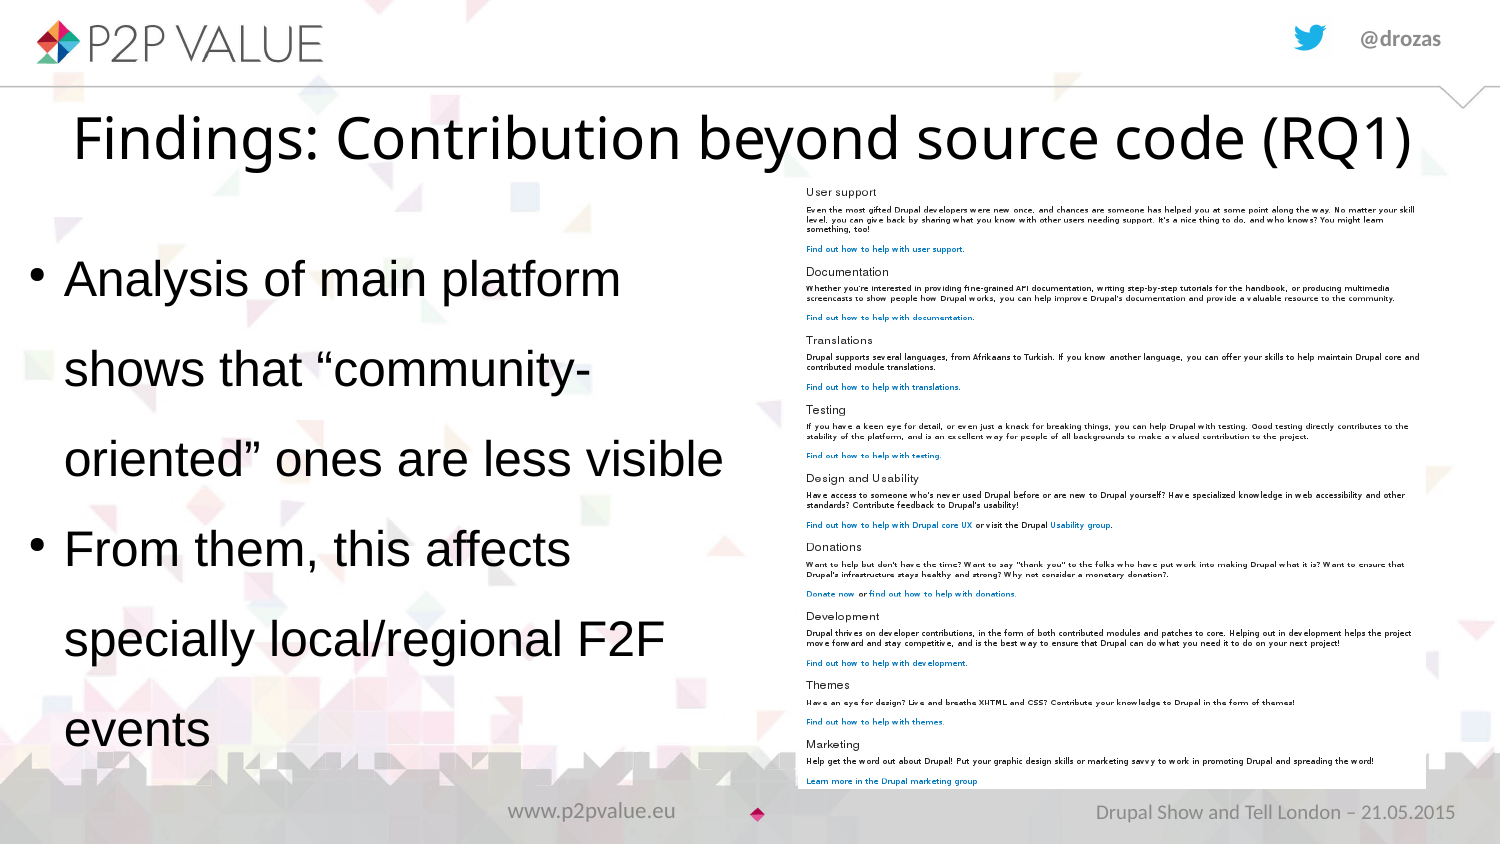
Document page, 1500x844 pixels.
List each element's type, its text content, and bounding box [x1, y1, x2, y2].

picture [0, 0, 1500, 844]
text_box Drupal Show and Tell London – 21.05.2015 [777, 788, 1470, 834]
text_box @drozas [1333, 15, 1455, 60]
text_box www.p2pvalue.eu [501, 789, 720, 829]
subtitle Analysis of main platform shows that “community-oriented” ones are less visible From them, this affects specially local/regional F2F events [15, 210, 781, 766]
title Findings: Contribution beyond source code (RQ1) [0, 92, 1486, 181]
